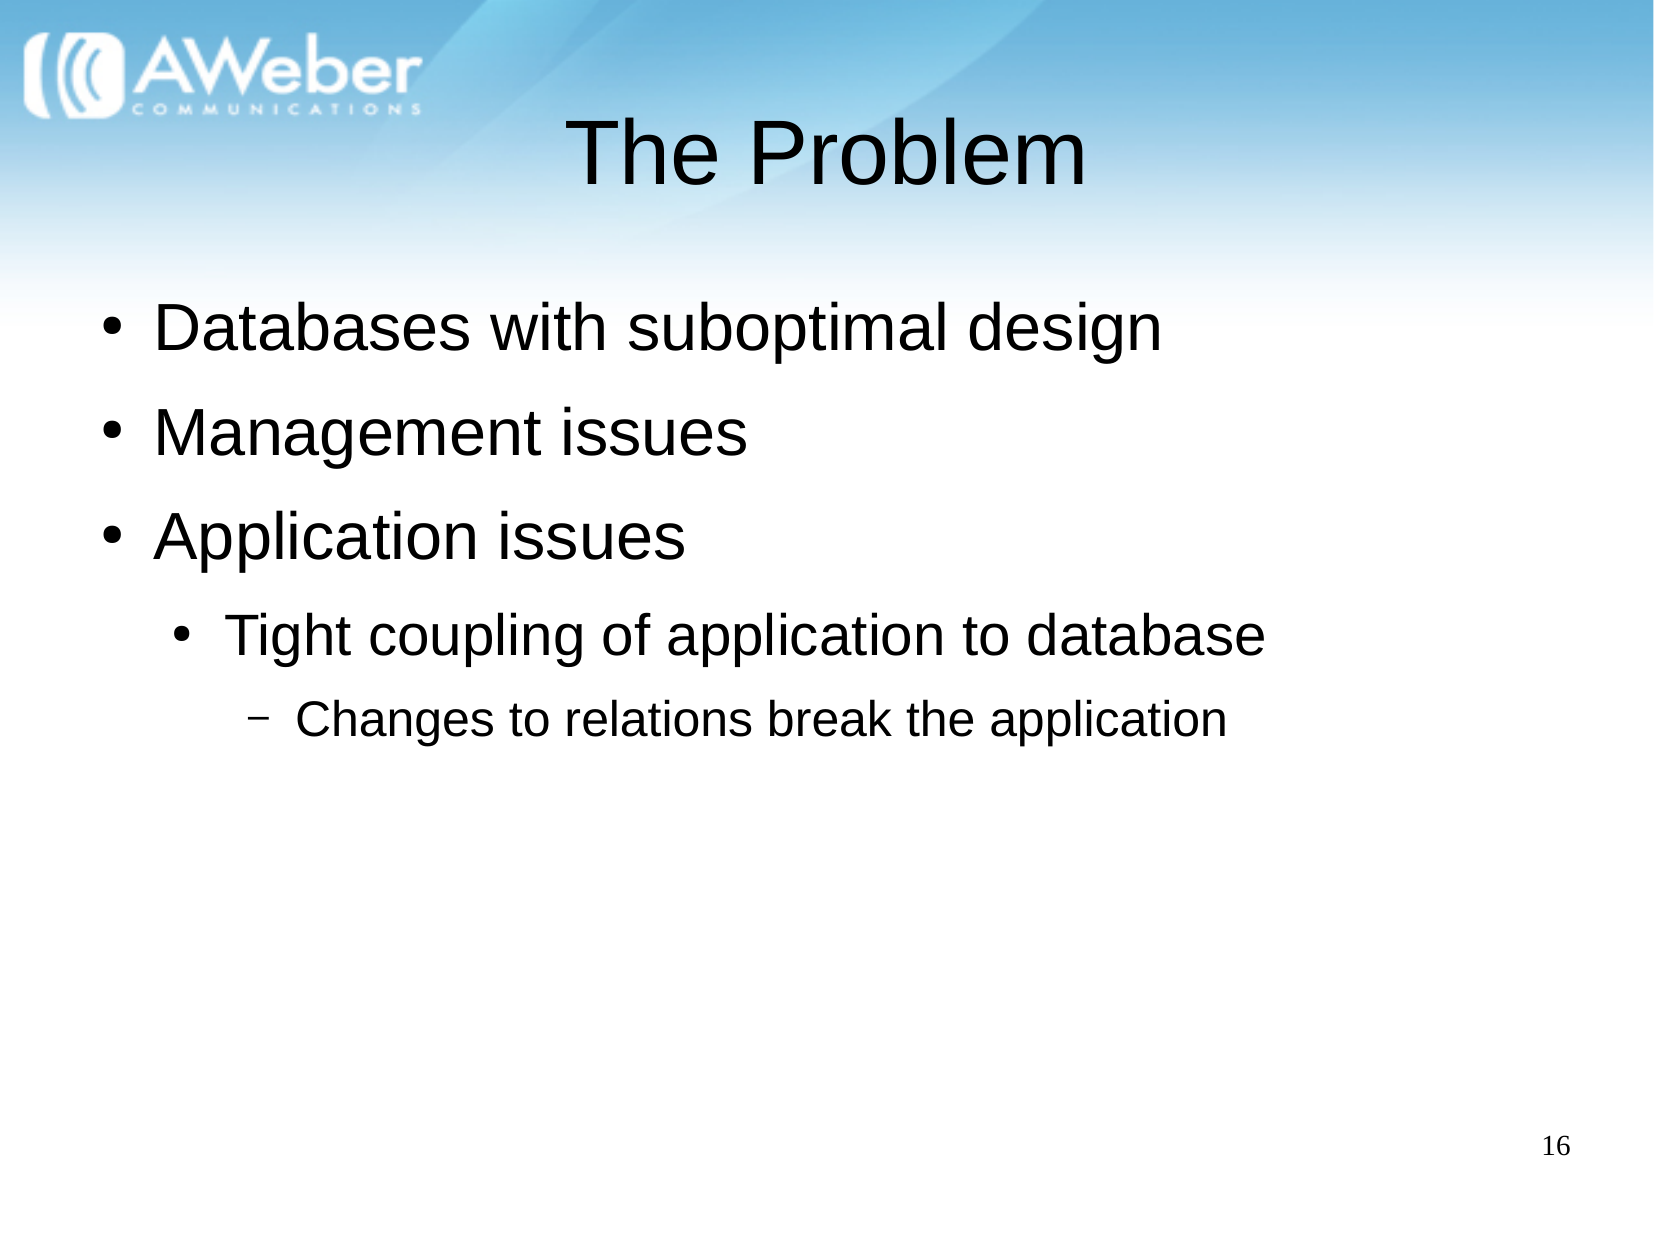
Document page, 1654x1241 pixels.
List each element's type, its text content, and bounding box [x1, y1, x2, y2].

list Databases with suboptimal design Management issues Application issues Tight coupling of application to database Changes to relations break the application [82, 290, 1571, 1109]
title The Problem [82, 49, 1571, 257]
picture [0, 0, 1654, 376]
